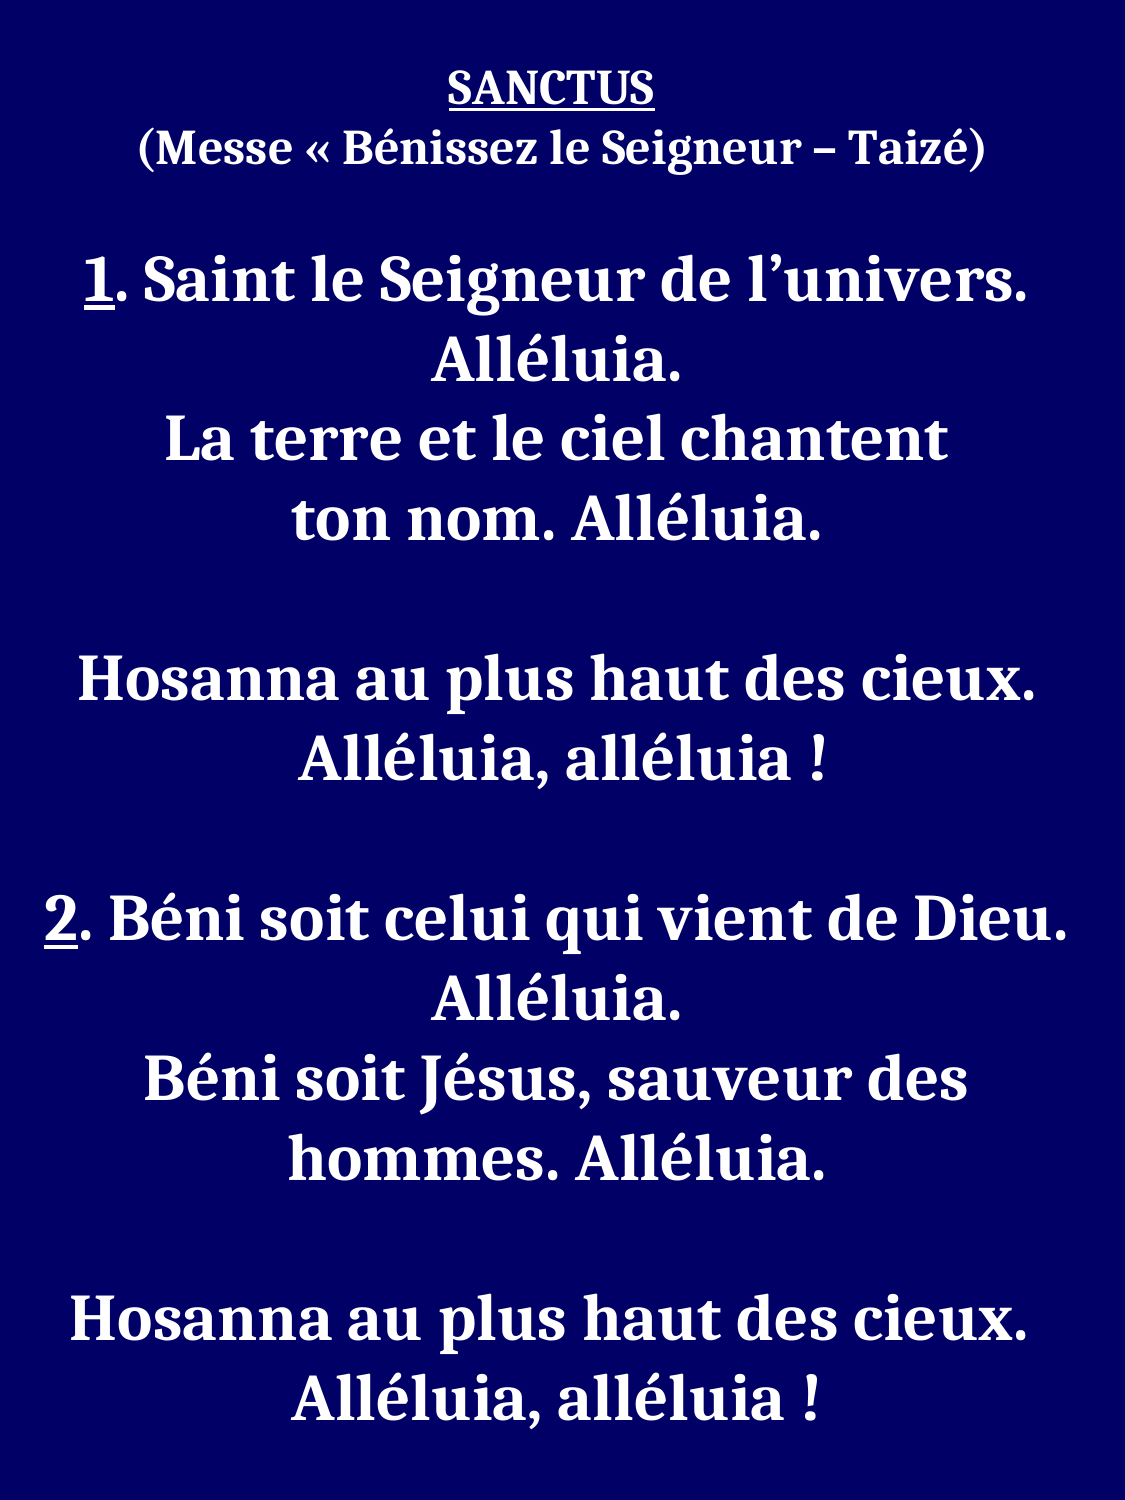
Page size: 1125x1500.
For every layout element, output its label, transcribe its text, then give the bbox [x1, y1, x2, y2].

text_box SANCTUS (Messe « Bénissez le Seigneur – Taizé) 1. Saint le Seigneur de l’univers. Alléluia. La terre et le ciel chantent ton nom. Alléluia. Hosanna au plus haut des cieux. Alléluia, alléluia ! 2. Béni soit celui qui vient de Dieu. Alléluia. Béni soit Jésus, sauveur des hommes. Alléluia. Hosanna au plus haut des cieux. Alléluia, alléluia ! [16, 46, 1099, 1442]
